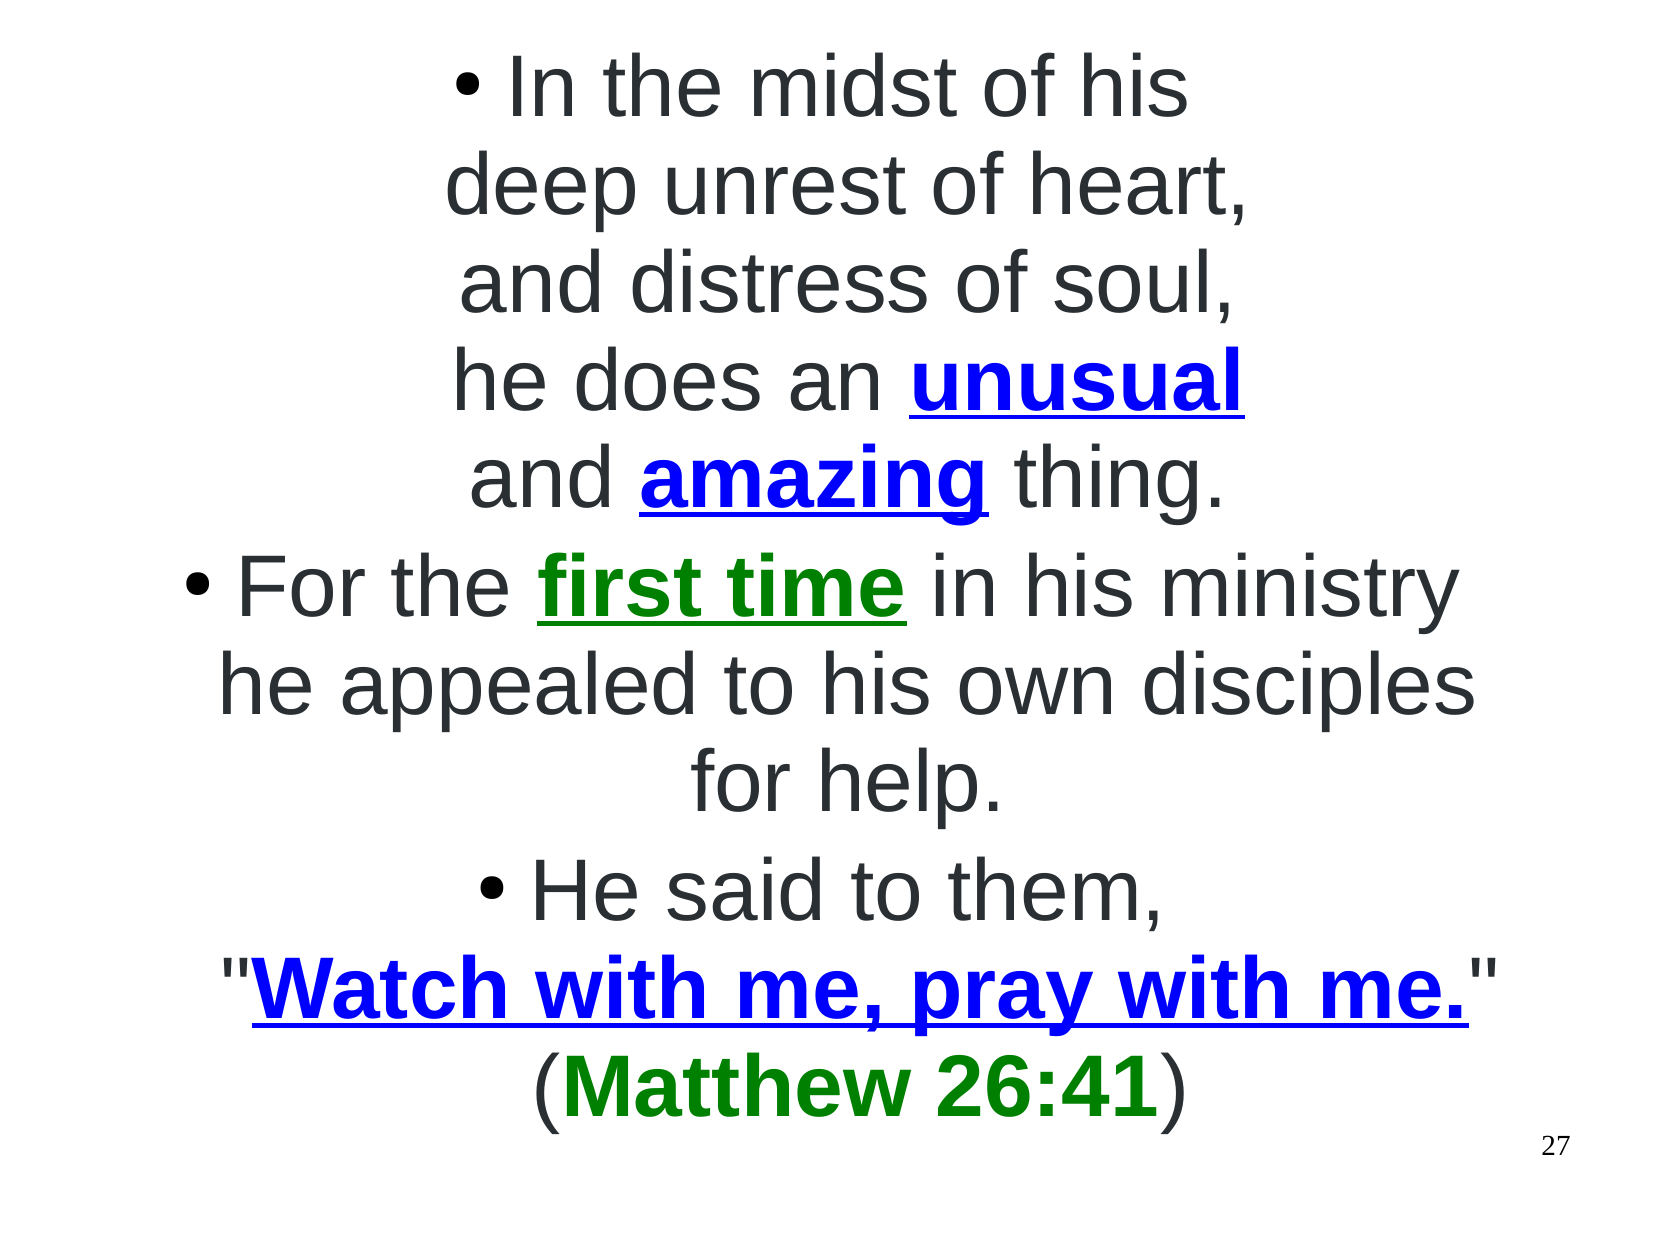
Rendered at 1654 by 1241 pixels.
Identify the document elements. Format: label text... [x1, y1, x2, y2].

list In the midst of his deep unrest of heart, and distress of soul, he does an unusual and amazing thing. For the first time in his ministry he appealed to his own disciples for help. He said to them, "Watch with me, pray with me." (Matthew 26:41) [37, 37, 1613, 1238]
